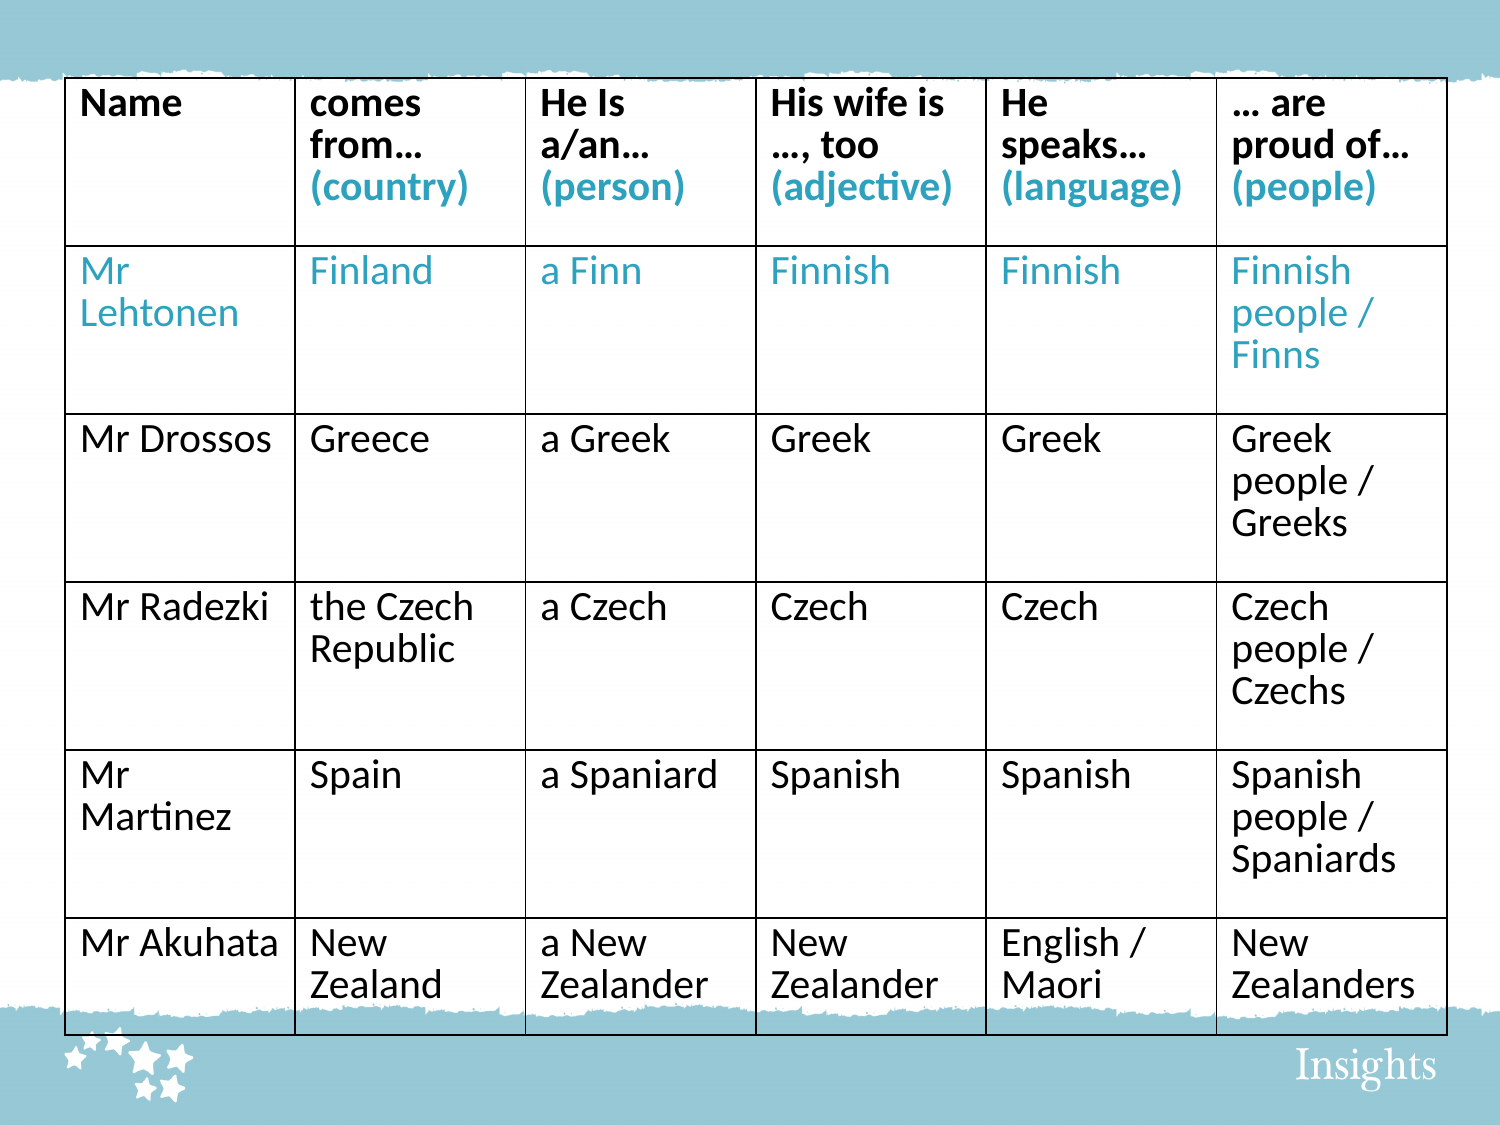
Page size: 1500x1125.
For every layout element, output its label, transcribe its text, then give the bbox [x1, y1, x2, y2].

table_cell Mr Lehtonen [66, 247, 294, 413]
table_cell a New Zealander [526, 919, 755, 1034]
table_cell a Spaniard [526, 751, 755, 917]
table_cell Finnish people / Finns [1217, 247, 1446, 413]
table_cell Finnish [987, 247, 1216, 413]
table_cell Spanish people / Spaniards [1217, 751, 1446, 917]
table_header He speaks… (language) [987, 79, 1216, 245]
table_cell Mr Radezki [66, 583, 294, 749]
table_cell Greek people / Greeks [1217, 415, 1446, 581]
table_cell Czech [987, 583, 1216, 749]
table_cell Greece [296, 415, 525, 581]
table_header He Is a/an… (person) [526, 79, 755, 245]
table_cell Finland [296, 247, 525, 413]
table_cell New Zealand [296, 919, 525, 1034]
table_cell Spanish [757, 751, 985, 917]
table_cell English / Maori [987, 919, 1216, 1034]
table_header His wife is …, too (adjective) [757, 79, 985, 245]
table_cell Spanish [987, 751, 1216, 917]
table_cell Spain [296, 751, 525, 917]
table_cell New Zealander [757, 919, 985, 1034]
table_cell the Czech Republic [296, 583, 525, 749]
table_cell Mr Akuhata [66, 919, 294, 1034]
table_header Name [66, 79, 294, 245]
table_cell Mr Martinez [66, 751, 294, 917]
table_cell Czech [757, 583, 985, 749]
table_cell Greek [757, 415, 985, 581]
table_cell a Czech [526, 583, 755, 749]
table_cell New Zealanders [1217, 919, 1446, 1034]
table_cell Finnish [757, 247, 985, 413]
table_cell a Greek [526, 415, 755, 581]
table_cell a Finn [526, 247, 755, 413]
picture [0, 0, 1500, 1125]
table_cell Czech people / Czechs [1217, 583, 1446, 749]
table_header comes from… (country) [296, 79, 525, 245]
table_cell Mr Drossos [66, 415, 294, 581]
table_header … are proud of… (people) [1217, 79, 1446, 245]
table_cell Greek [987, 415, 1216, 581]
